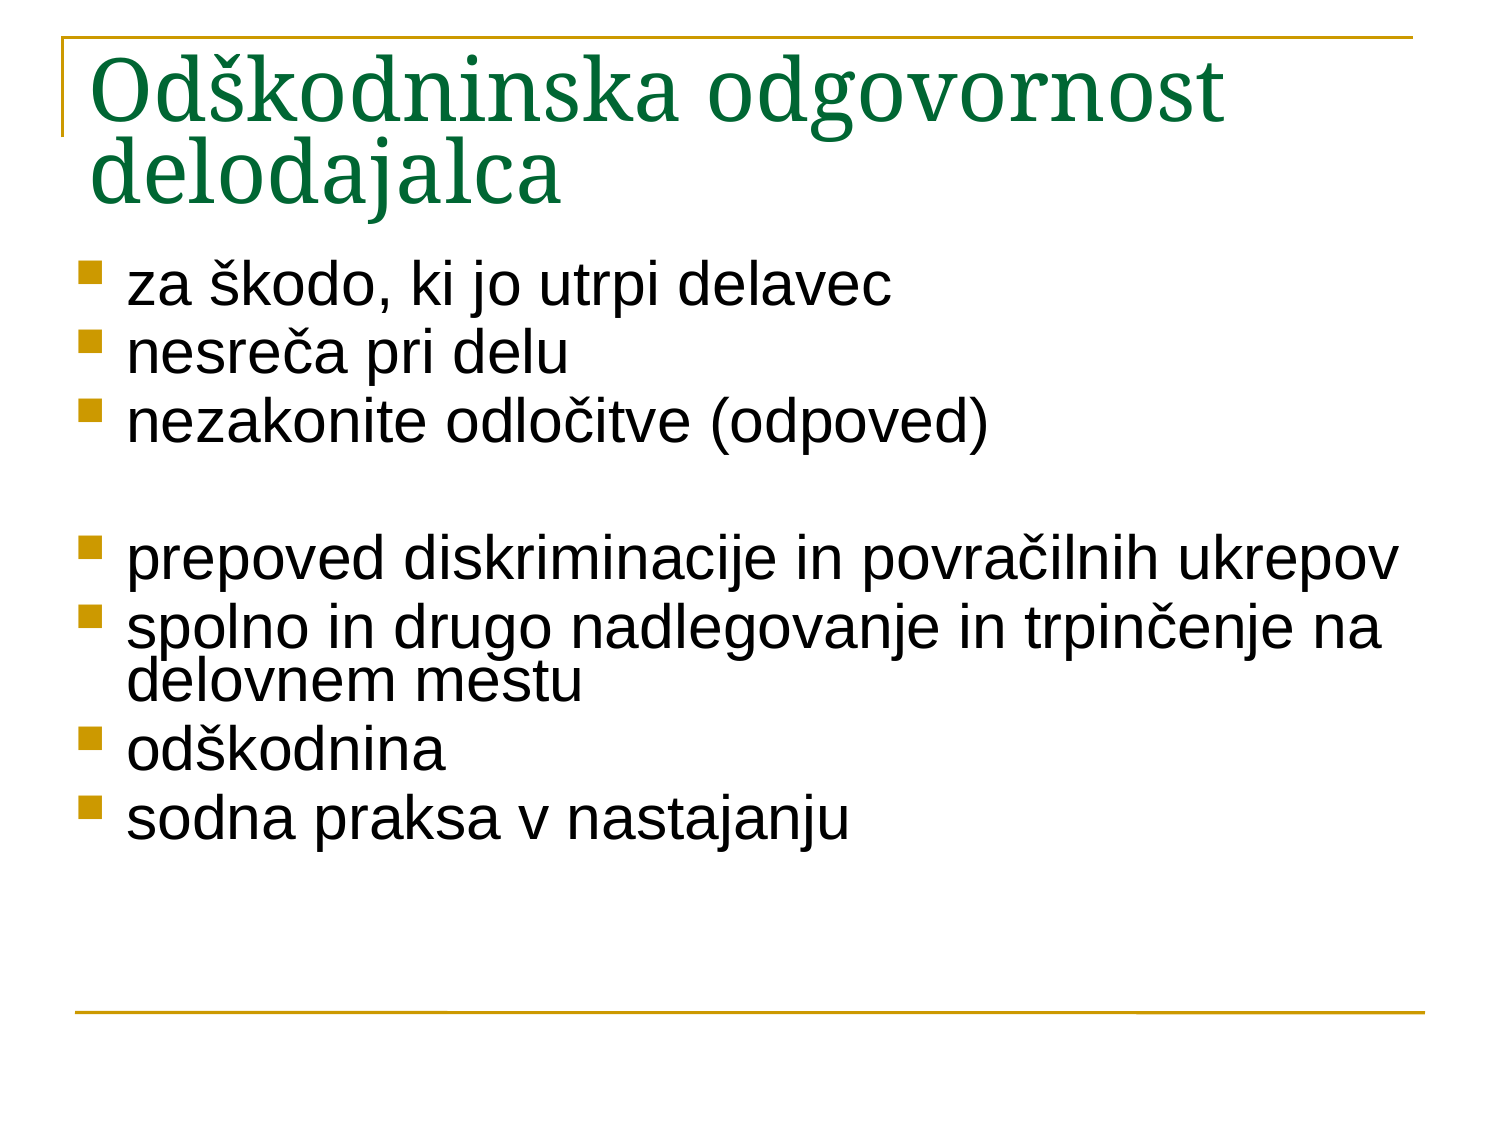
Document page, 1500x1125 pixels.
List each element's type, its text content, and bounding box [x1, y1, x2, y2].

list za škodo, ki jo utrpi delavec nesreča pri delu nezakonite odločitve (odpoved)‏ prepoved diskriminacije in povračilnih ukrepov spolno in drugo nadlegovanje in trpinčenje na delovnem mestu odškodnina sodna praksa v nastajanju [75, 262, 1424, 991]
title Odškodninska odgovornost delodajalca [88, 52, 1424, 224]
